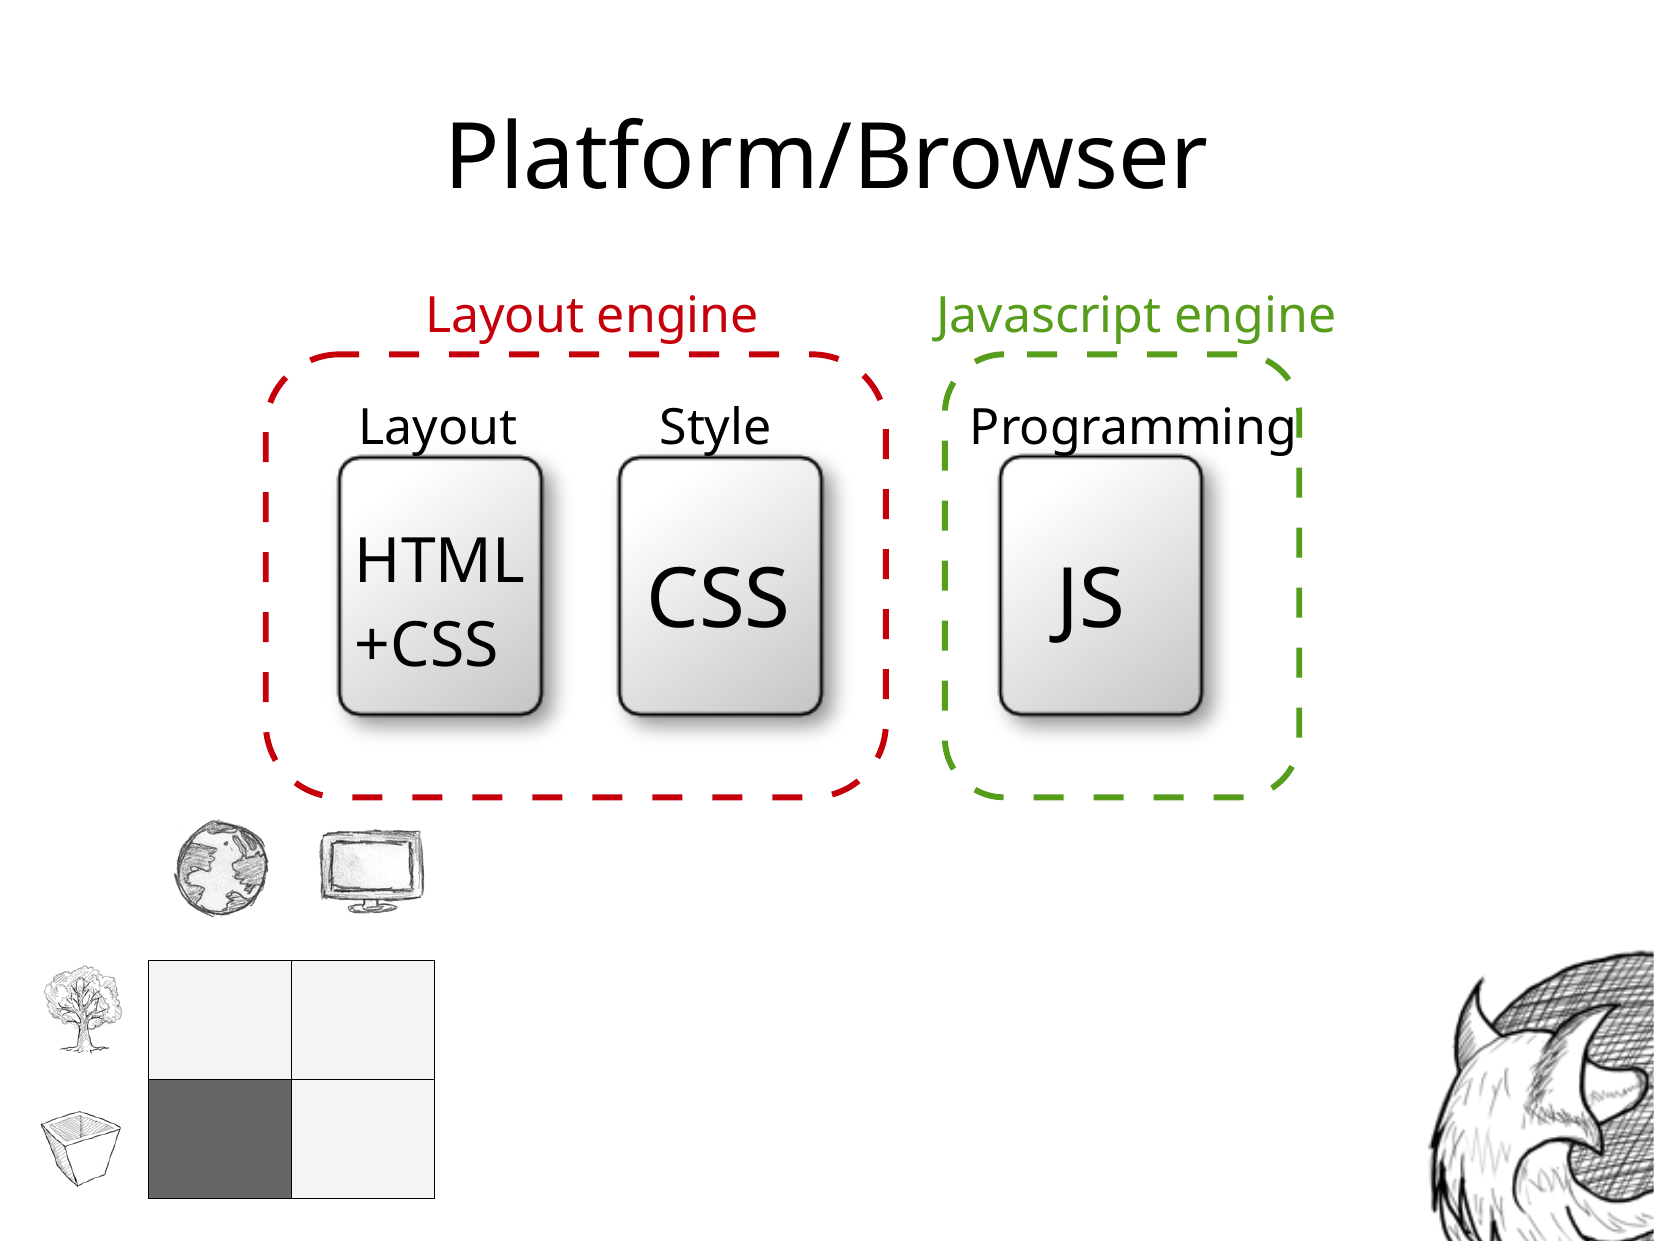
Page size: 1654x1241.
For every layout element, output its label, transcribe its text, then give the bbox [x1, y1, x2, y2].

text_box Layout [343, 383, 522, 459]
text_box Programming [955, 383, 1283, 459]
picture [986, 459, 1237, 750]
picture [605, 443, 857, 751]
text_box [148, 960, 435, 1199]
text_box Javascript engine [921, 271, 1329, 347]
text_box HTML +CSS [340, 507, 541, 673]
picture [29, 960, 137, 1068]
text_box Layout engine [410, 271, 749, 347]
text_box JS [1042, 530, 1155, 646]
picture [172, 817, 272, 917]
title Platform/Browser [82, 49, 1571, 257]
picture [325, 443, 577, 751]
picture [29, 1091, 137, 1199]
picture [317, 814, 425, 923]
picture [1386, 915, 1654, 1241]
text_box CSS [631, 531, 809, 647]
text_box Style [644, 383, 783, 459]
